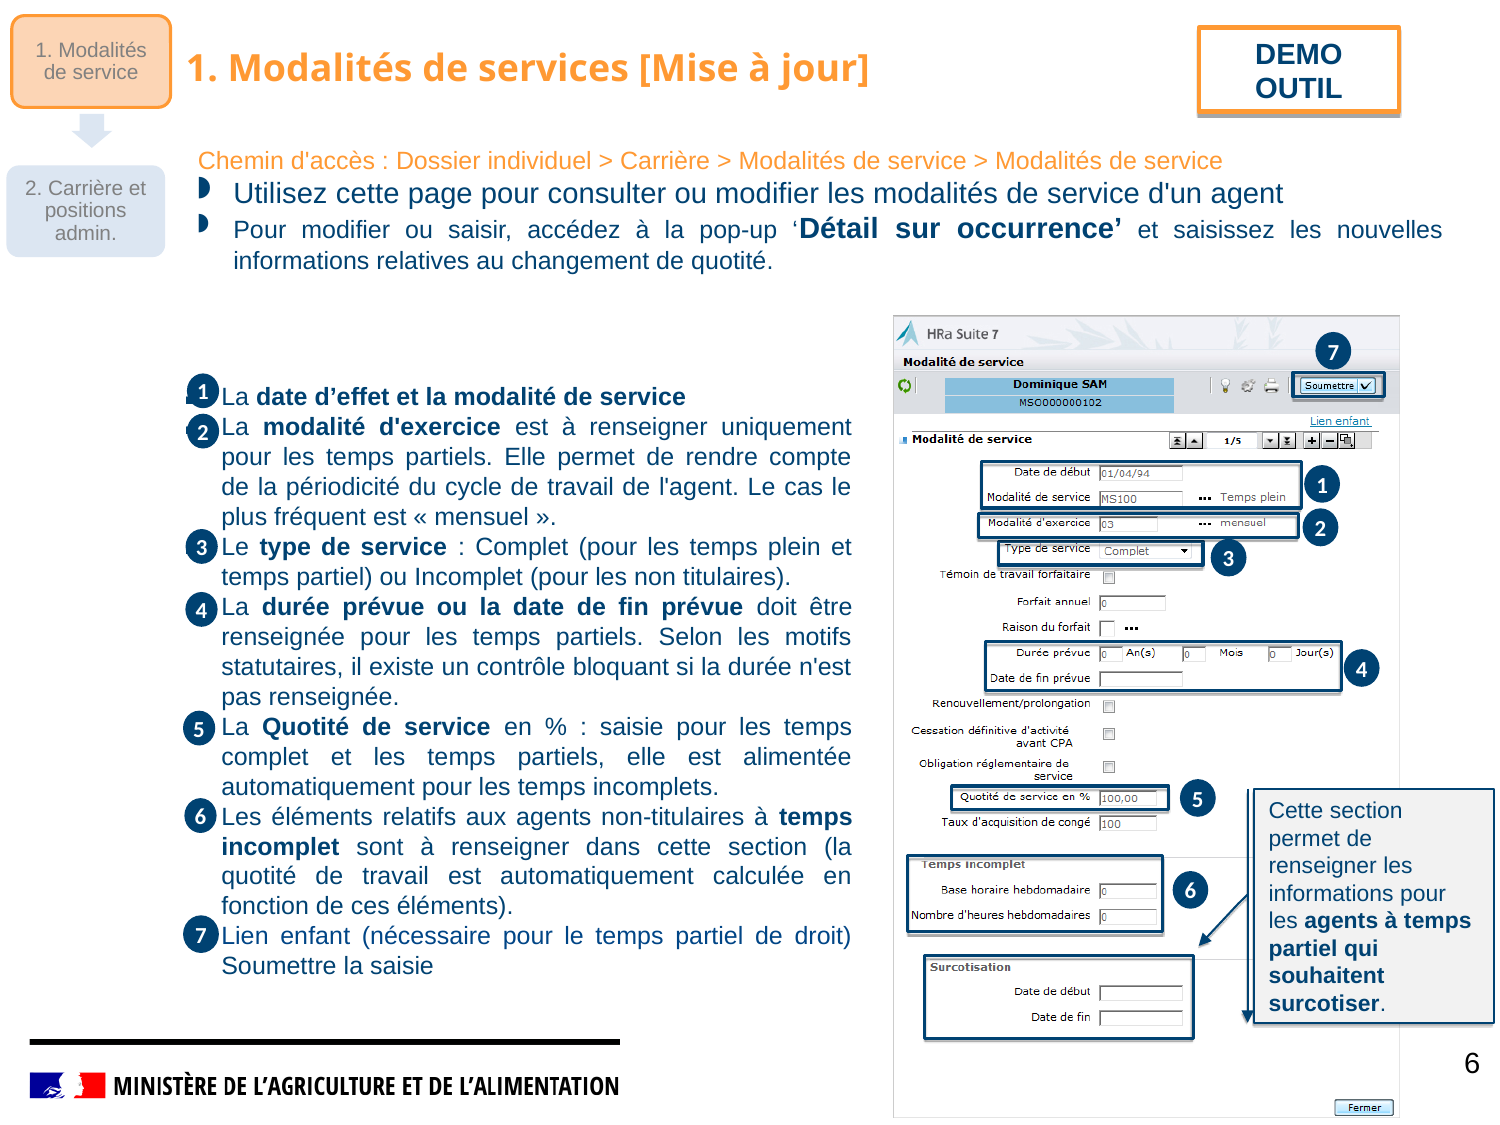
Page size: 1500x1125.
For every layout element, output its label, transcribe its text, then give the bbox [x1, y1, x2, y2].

text_box 7 [1315, 331, 1352, 370]
text_box 1. Modalités de services [Mise à jour] [171, 36, 1458, 143]
text_box La date d’effet et la modalité de service La modalité d'exercice est à renseigner uniquement pour les temps partiels. Elle permet de rendre compte de la périodicité du cycle de travail de l'agent. Le cas le plus fréquent est « mensuel ». Le type de service : Complet (pour les temps plein et temps partiel) ou Incomplet (pour les non titulaires). La durée prévue ou la date de fin prévue doit être renseignée pour les temps partiels. Selon les motifs statutaires, il existe un contrôle bloquant si la durée n'est pas renseignée. La Quotité de service en % : saisie pour les temps complet et les temps partiels, elle est alimentée automatiquement pour les temps incomplets. Les éléments relatifs aux agents non-titulaires à temps incomplet sont à renseigner dans cette section (la quotité de travail est automatiquement calculée en fonction de ces éléments). Lien enfant (nécessaire pour le temps partiel de droit) Soumettre la saisie [135, 373, 868, 1118]
text_box 6 [1172, 871, 1209, 909]
text_box 7 [183, 915, 219, 953]
text_box 1 [186, 373, 220, 409]
text_box 2. Carrière et positions admin. [6, 165, 166, 258]
text_box 6 [184, 798, 217, 833]
text_box 1 [1304, 465, 1341, 503]
text_box 5 [1179, 779, 1216, 817]
text_box 2 [1302, 508, 1339, 547]
picture [29, 1039, 620, 1099]
text_box 4 [185, 591, 218, 627]
text_box 5 [183, 710, 216, 746]
text_box 4 [1343, 649, 1380, 687]
text_box Cette section permet de renseigner les informations pour les agents à temps partiel qui souhaitent surcotiser. [1254, 789, 1494, 1023]
picture [893, 326, 1400, 1118]
text_box 3 [185, 529, 218, 564]
text_box DEMO OUTIL [1198, 27, 1400, 112]
text_box 2 [186, 413, 220, 449]
text_box [71, 113, 113, 148]
text_box 3 [1210, 538, 1247, 577]
text_box 1. Modalités de service [11, 15, 171, 108]
text_box Chemin d'accès : Dossier individuel > Carrière > Modalités de service > Modalités de service Utilisez cette page pour consulter ou modifier les modalités de service d'un agent Pour modifier ou saisir, accédez à la pop-up ‘Détail sur occurrence’ et saisissez les nouvelles informations relatives au changement de quotité. [183, 137, 1458, 326]
